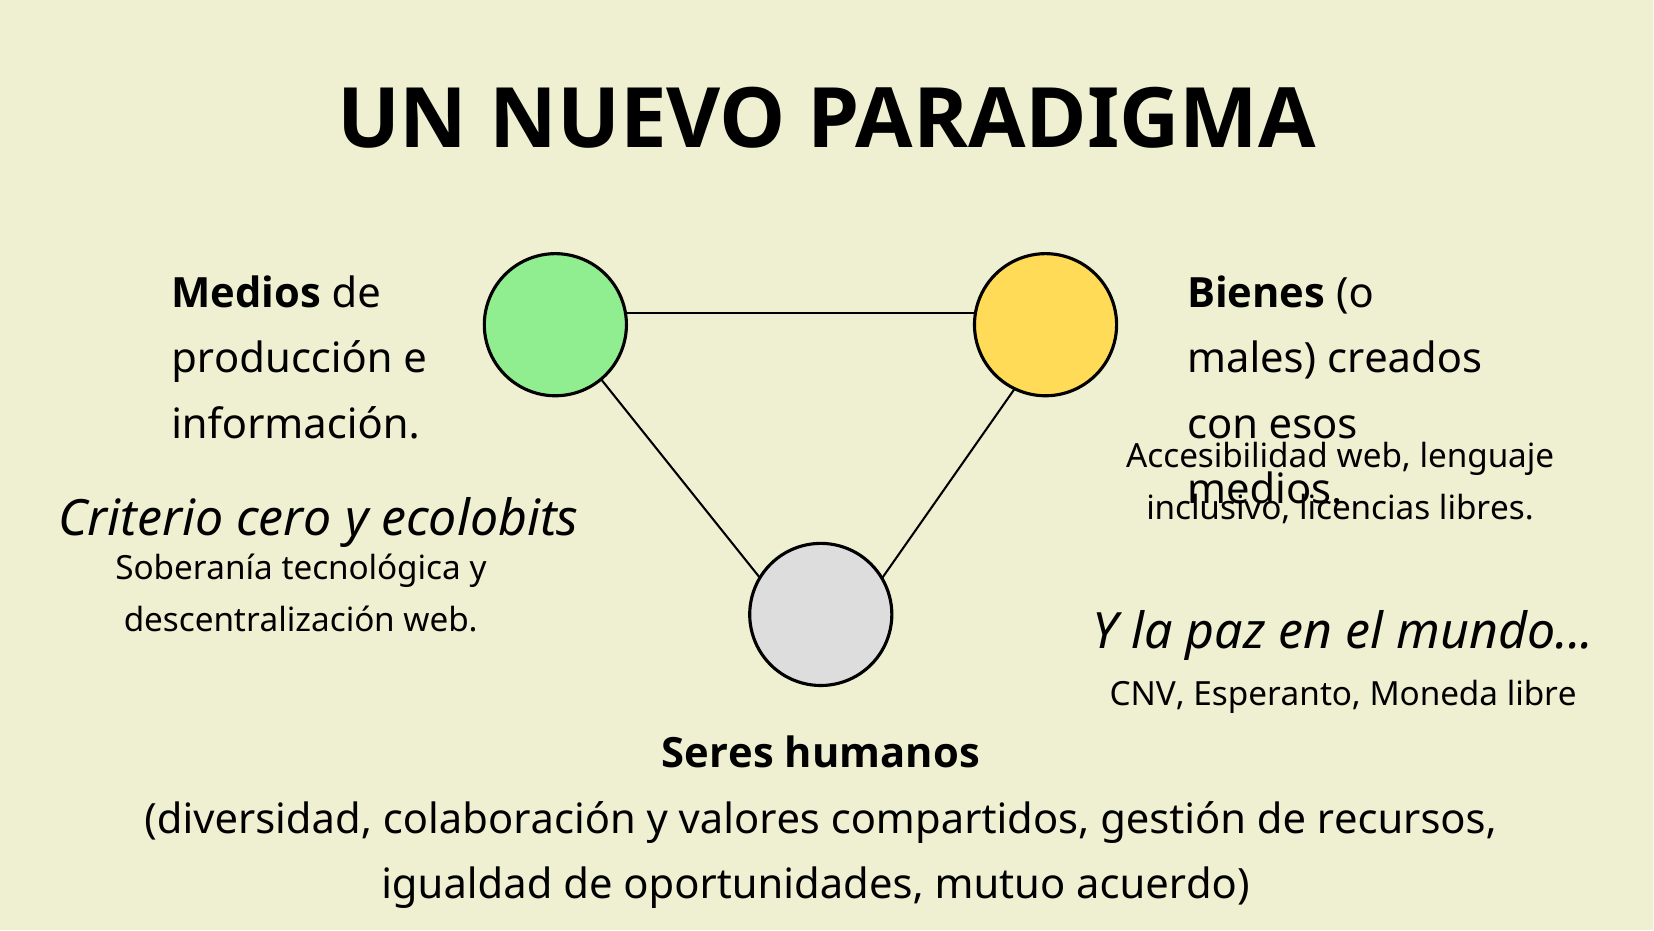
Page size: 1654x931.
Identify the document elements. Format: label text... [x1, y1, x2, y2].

text_box Seres humanos (diversidad, colaboración y valores compartidos, gestión de recursos, igualdad de oportunidades, mutuo acuerdo) [112, 714, 1530, 866]
text_box [974, 253, 1117, 396]
text_box Bienes (o males) creados con esos medios. [1187, 253, 1512, 406]
title Un nuevo paradigma [82, 37, 1571, 193]
text_box Accesibilidad web, lenguaje inclusivo, licencias libres. [1116, 425, 1565, 506]
text_box Criterio cero y ecolobits [29, 471, 609, 538]
text_box Soberanía tecnológica y descentralización web. [47, 538, 556, 632]
text_box [484, 253, 627, 396]
text_box Medios de producción e información. [171, 253, 438, 405]
text_box Y la paz en el mundo... CNV, Esperanto, Moneda libre [1086, 584, 1601, 685]
text_box [749, 543, 892, 686]
